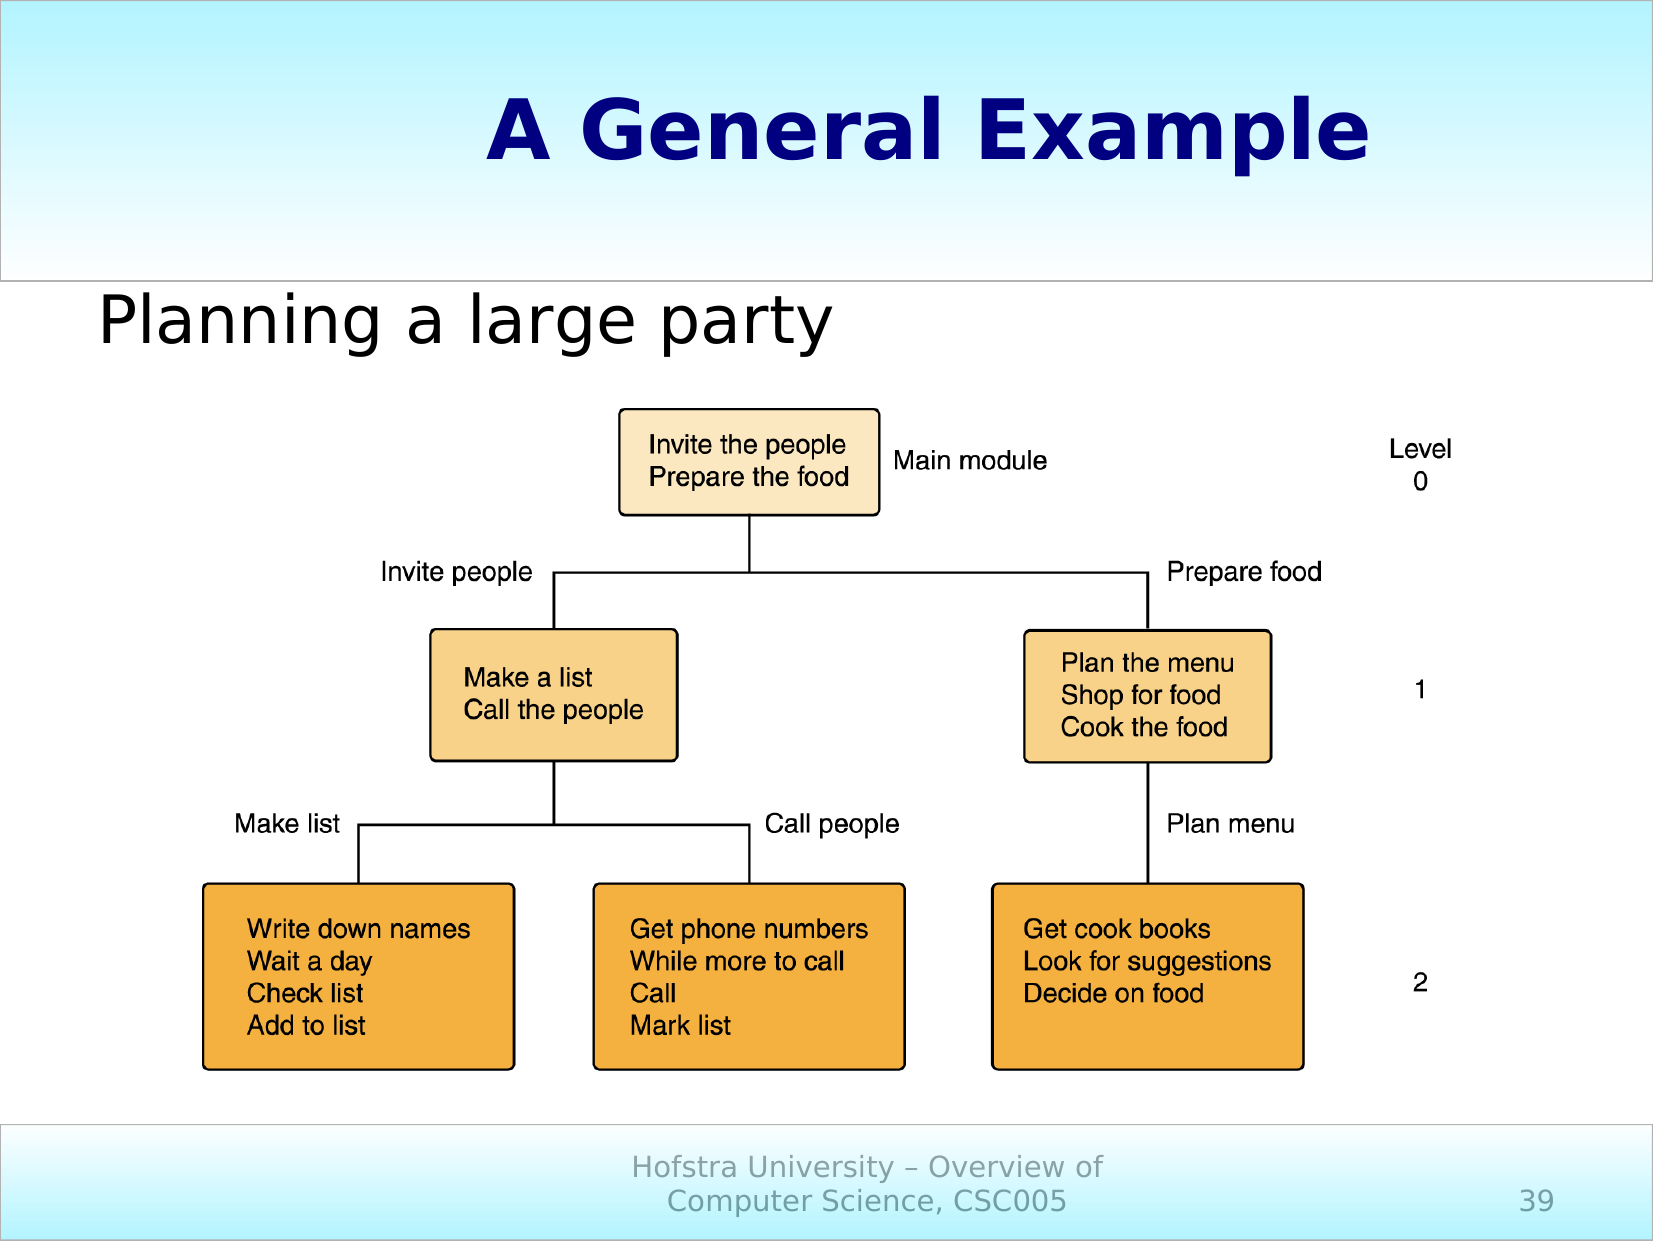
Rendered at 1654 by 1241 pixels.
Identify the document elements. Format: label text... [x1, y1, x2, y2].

picture [185, 391, 1468, 1087]
list Planning a large party [82, 273, 1571, 1101]
title A General Example [247, 27, 1612, 235]
